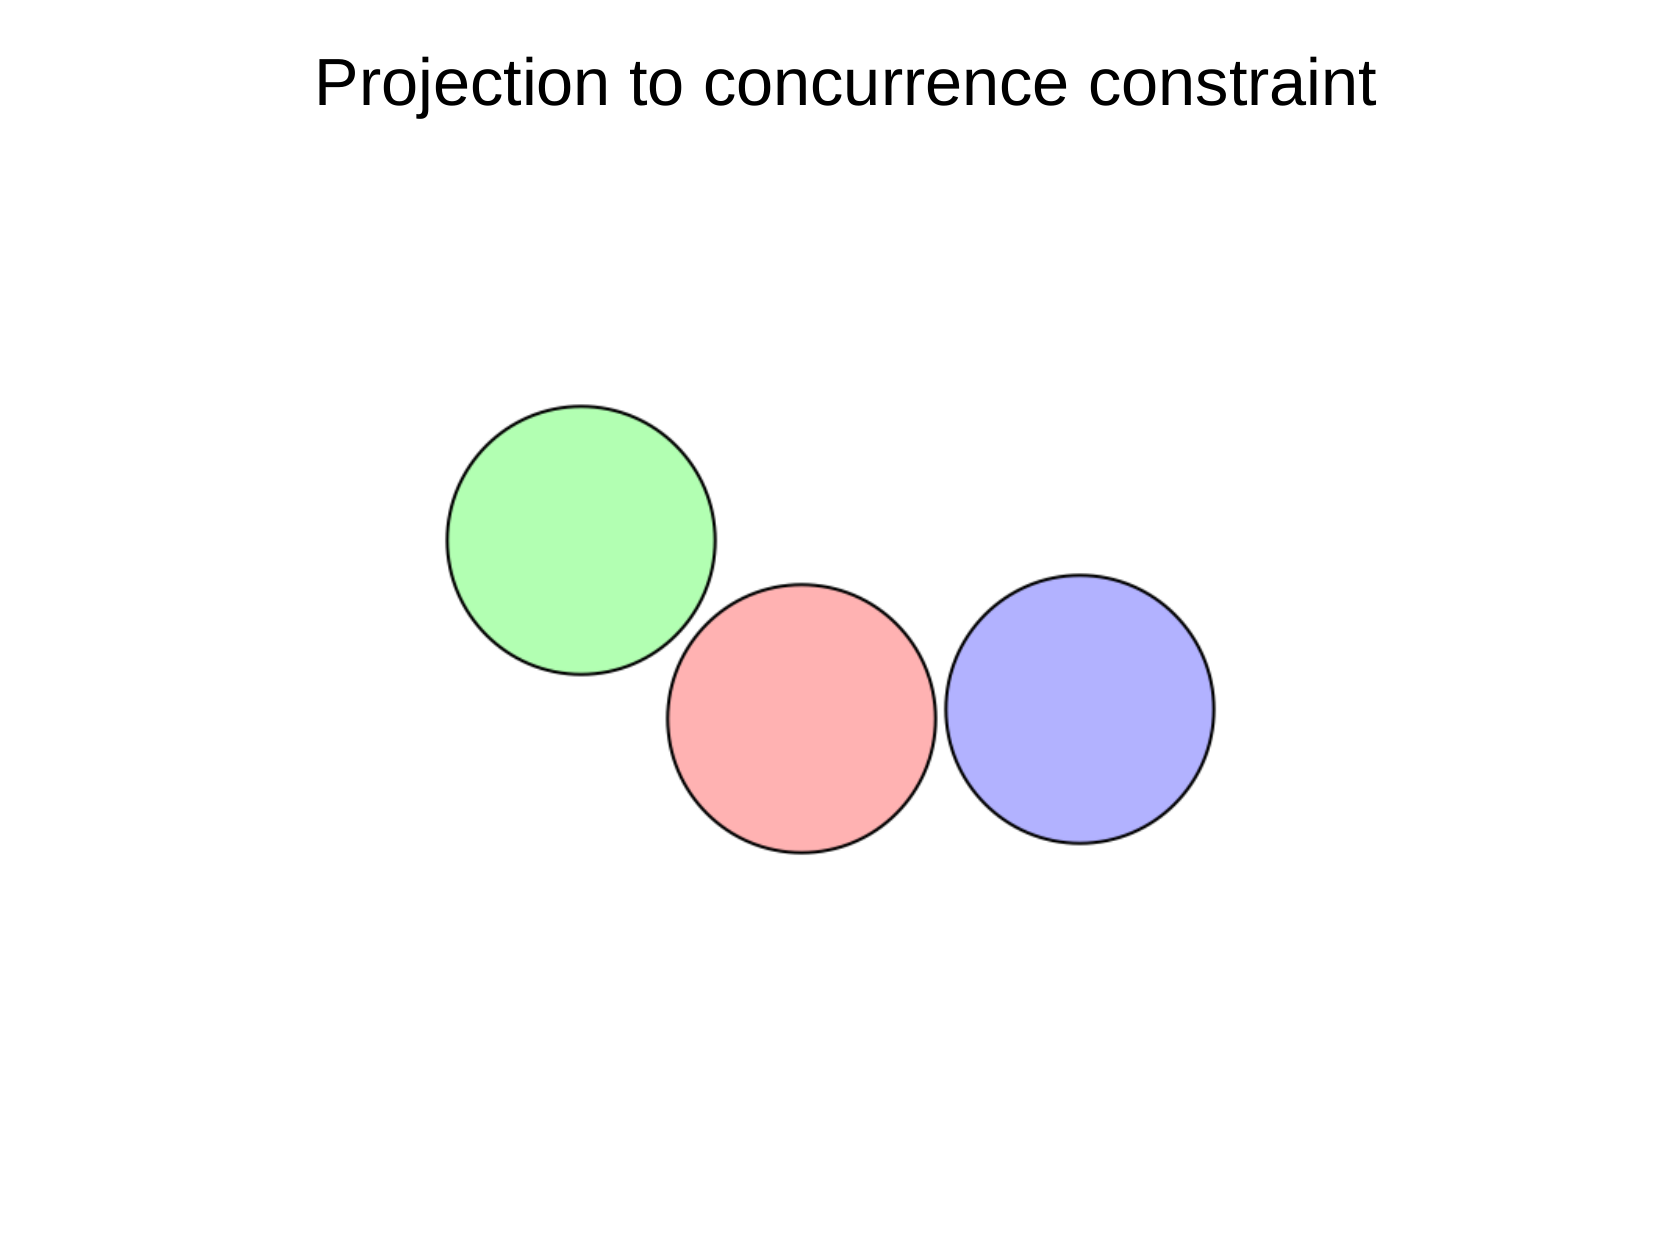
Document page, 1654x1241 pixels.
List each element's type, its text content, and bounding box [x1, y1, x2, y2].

picture [372, 292, 1310, 963]
text_box Projection to concurrence constraint [300, 37, 1426, 128]
